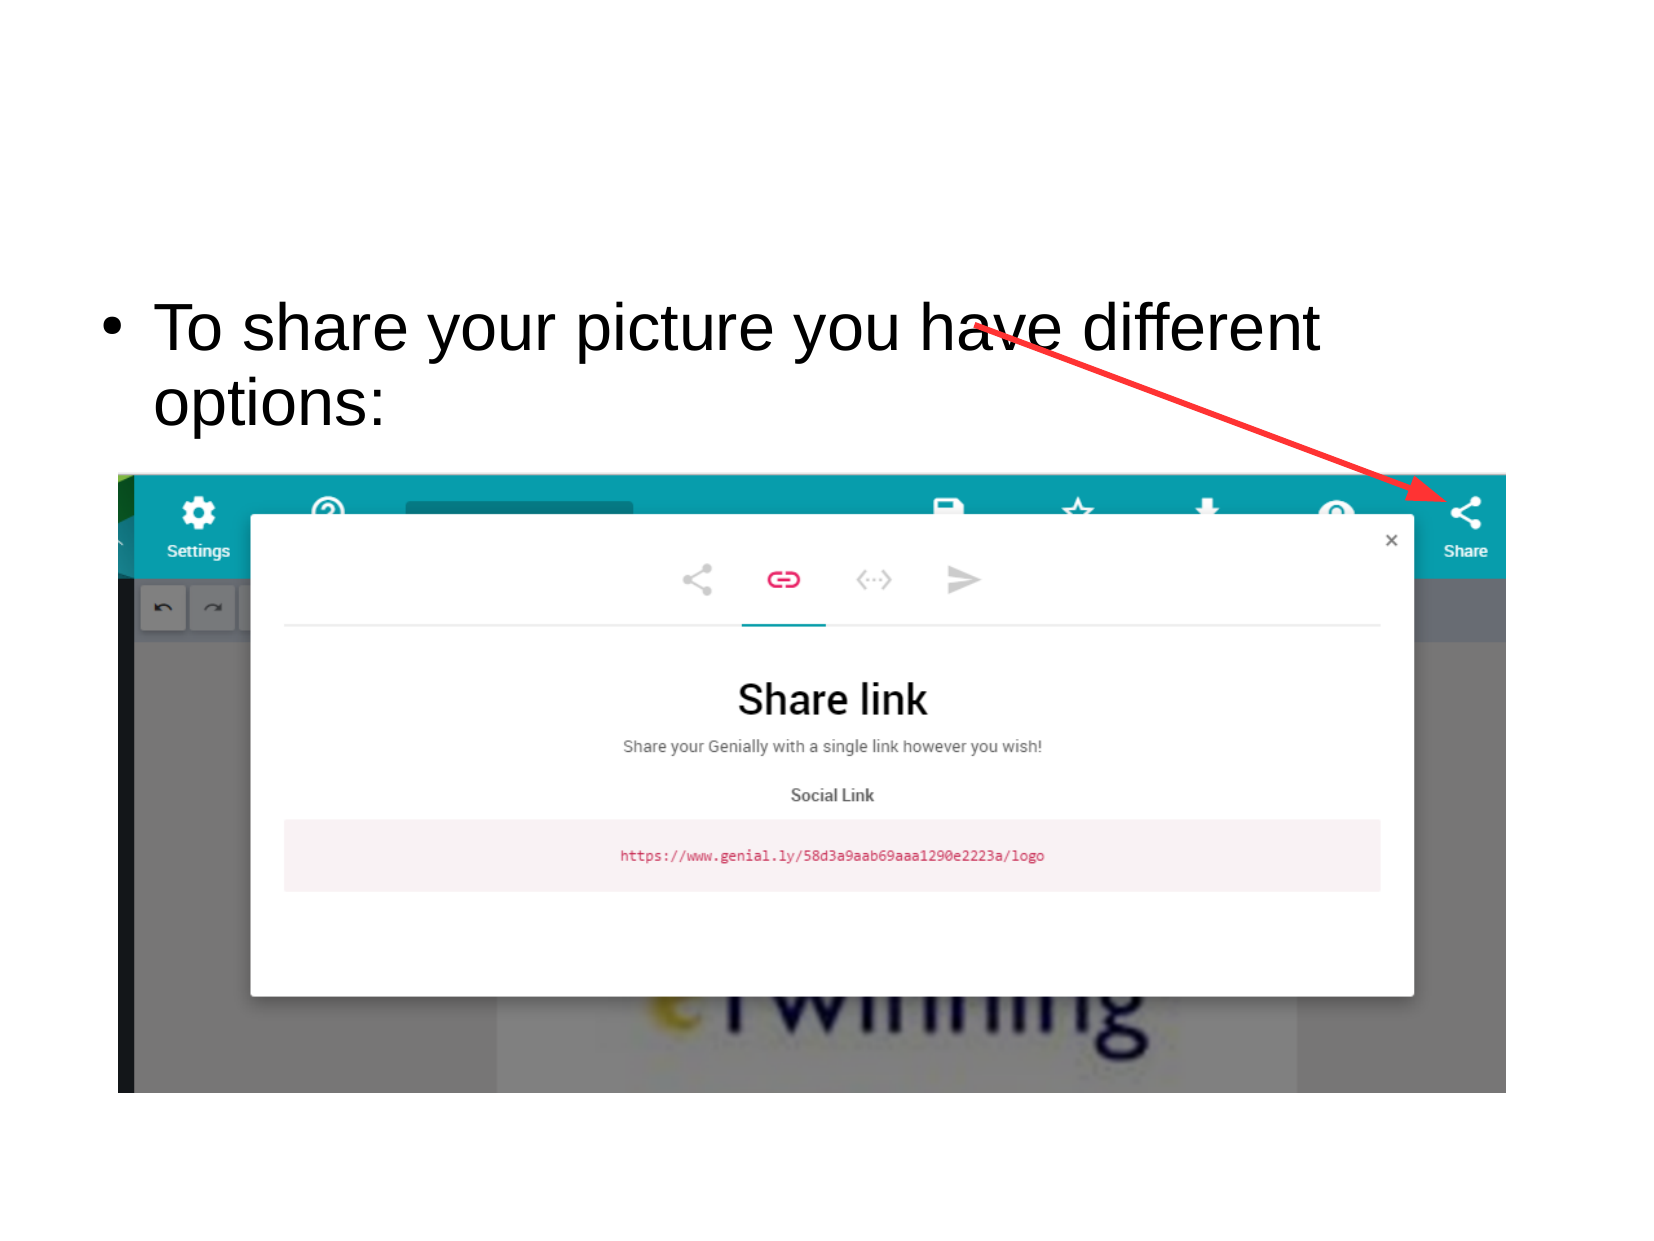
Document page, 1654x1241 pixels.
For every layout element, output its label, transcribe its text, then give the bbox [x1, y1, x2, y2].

list To share your picture you have different options: [82, 290, 1571, 1010]
picture [118, 472, 1506, 1093]
